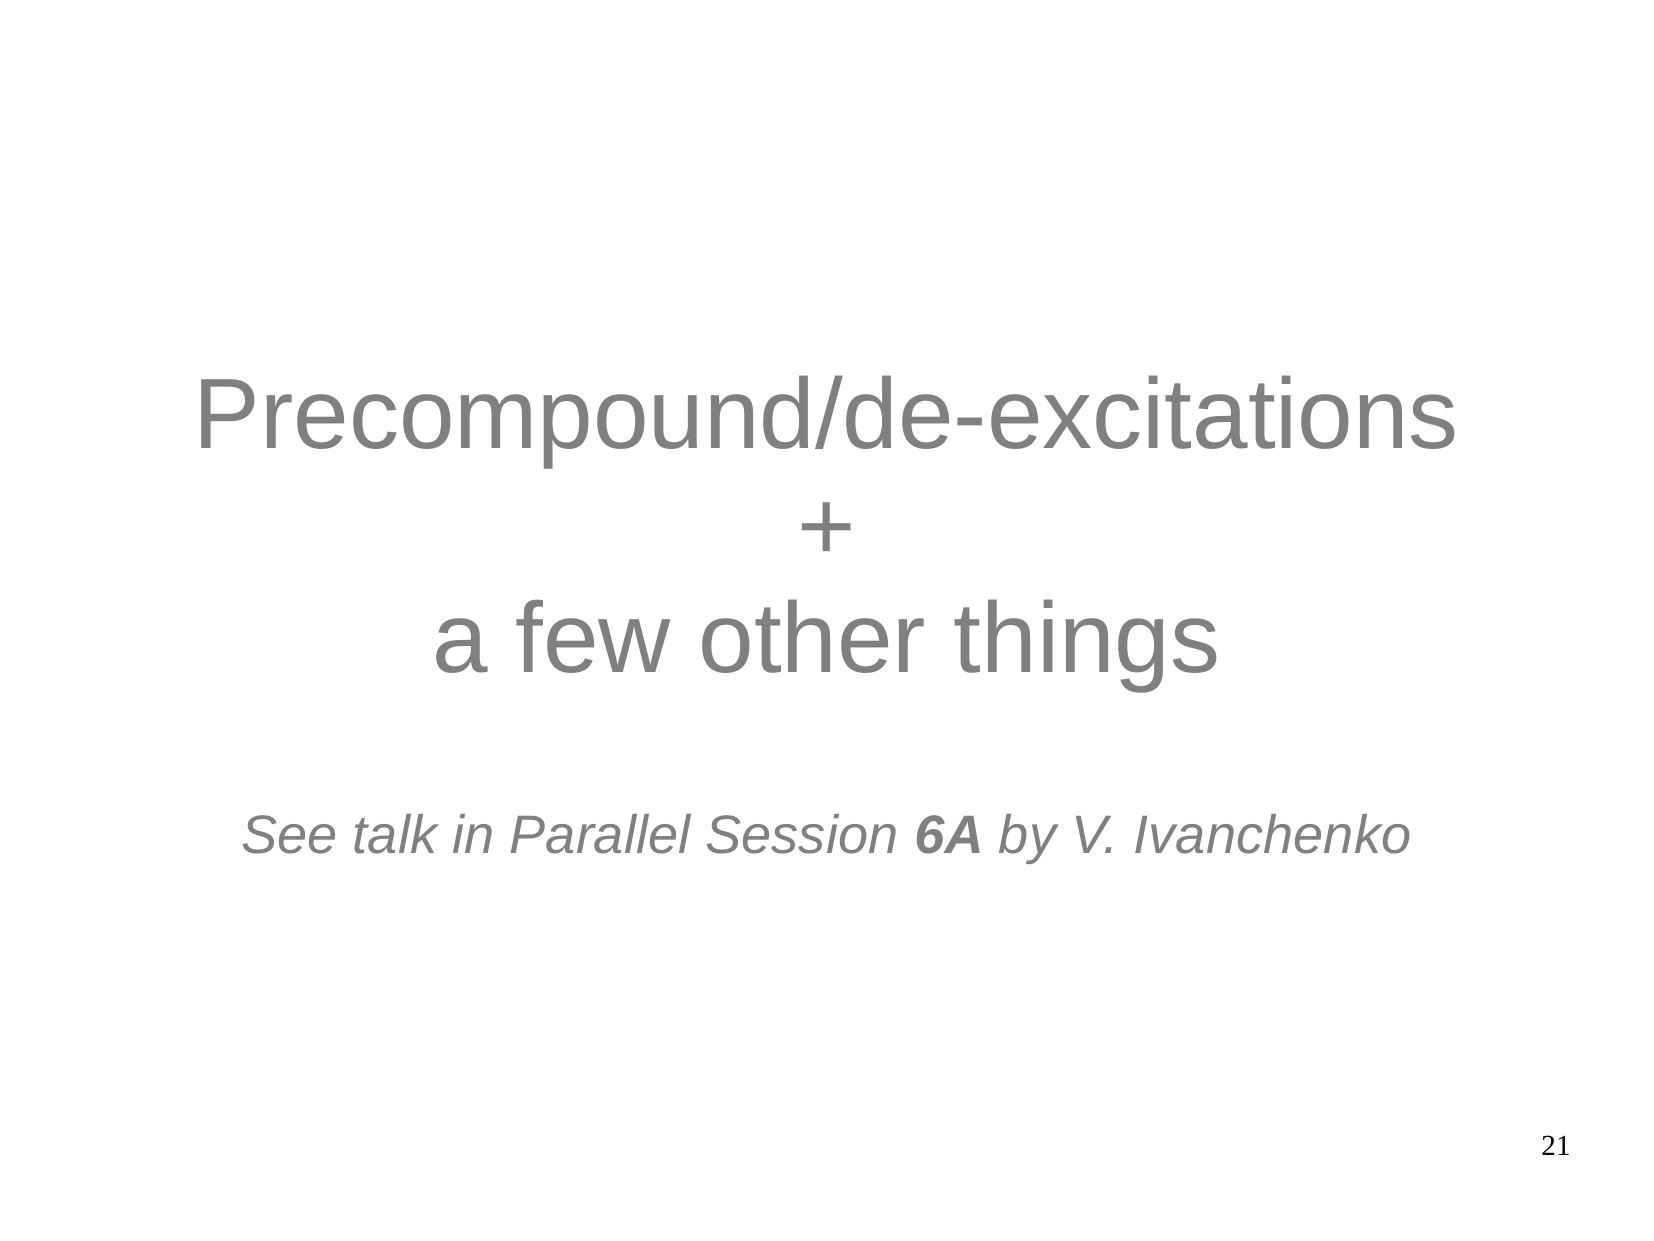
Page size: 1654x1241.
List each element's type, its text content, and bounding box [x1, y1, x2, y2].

title Precompound/de-excitations + a few other things See talk in Parallel Session 6A by V. Ivanchenko [0, 358, 1654, 866]
